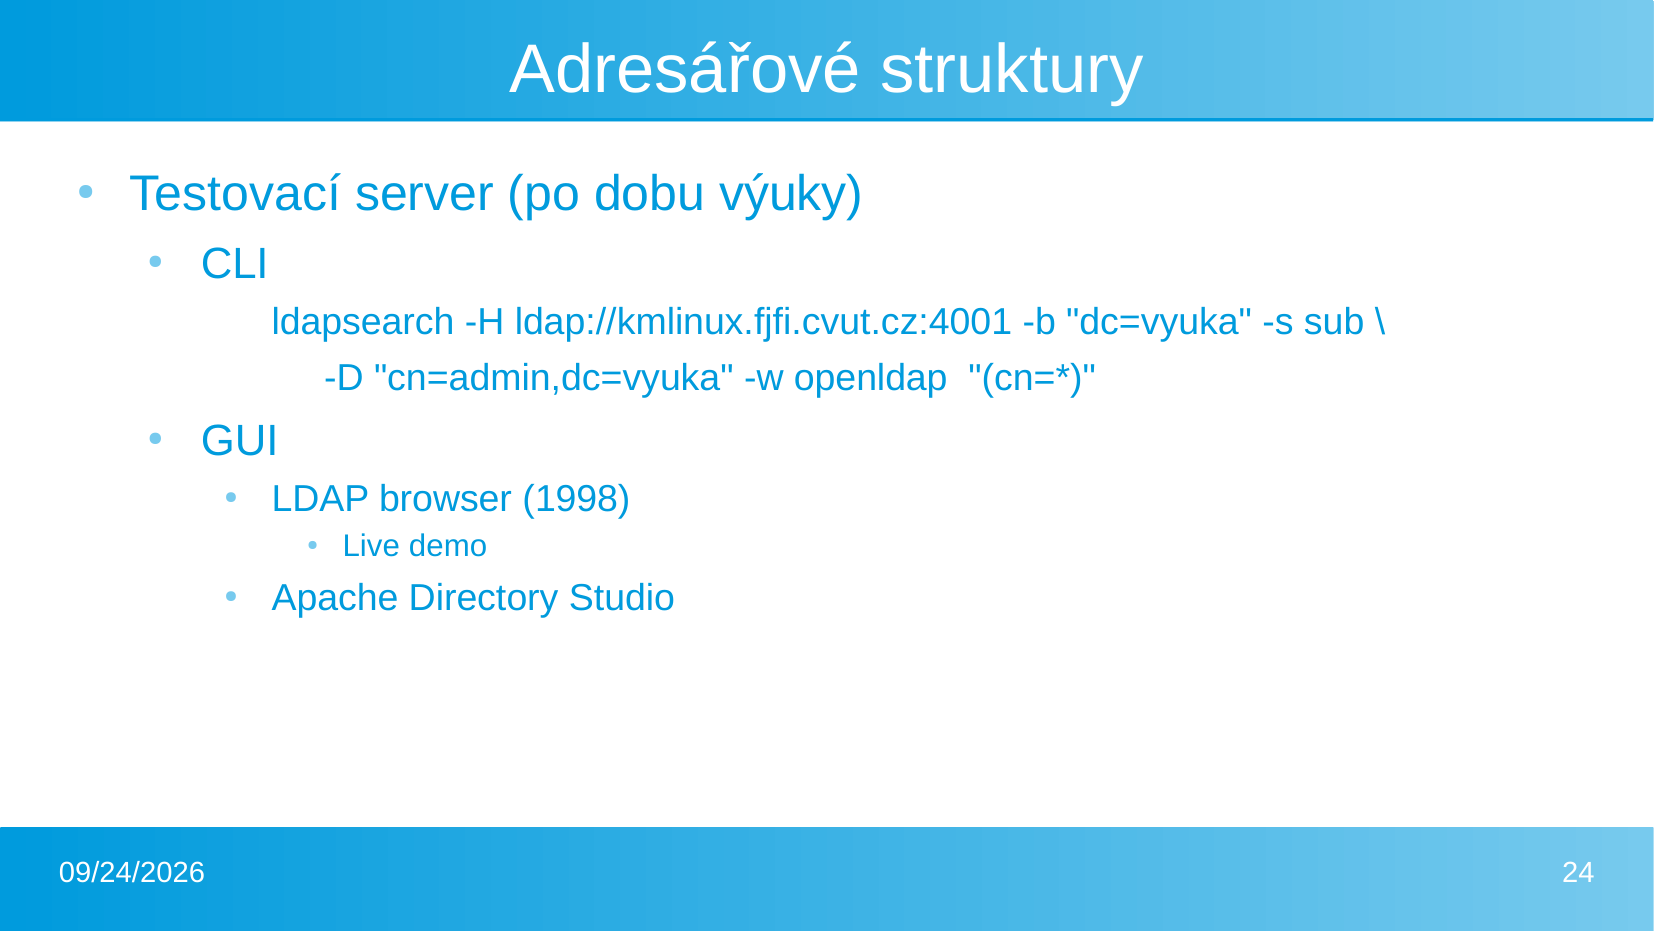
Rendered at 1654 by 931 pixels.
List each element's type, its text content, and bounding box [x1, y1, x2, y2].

title Adresářové struktury [59, 29, 1595, 108]
list Testovací server (po dobu výuky) CLI ldapsearch -H ldap://kmlinux.fjfi.cvut.cz:4001 -b "dc=vyuka" -s sub \ -D "cn=admin,dc=vyuka" -w openldap "(cn=*)" GUI LDAP browser (1998) Live demo Apache Directory Studio [59, 165, 1595, 756]
